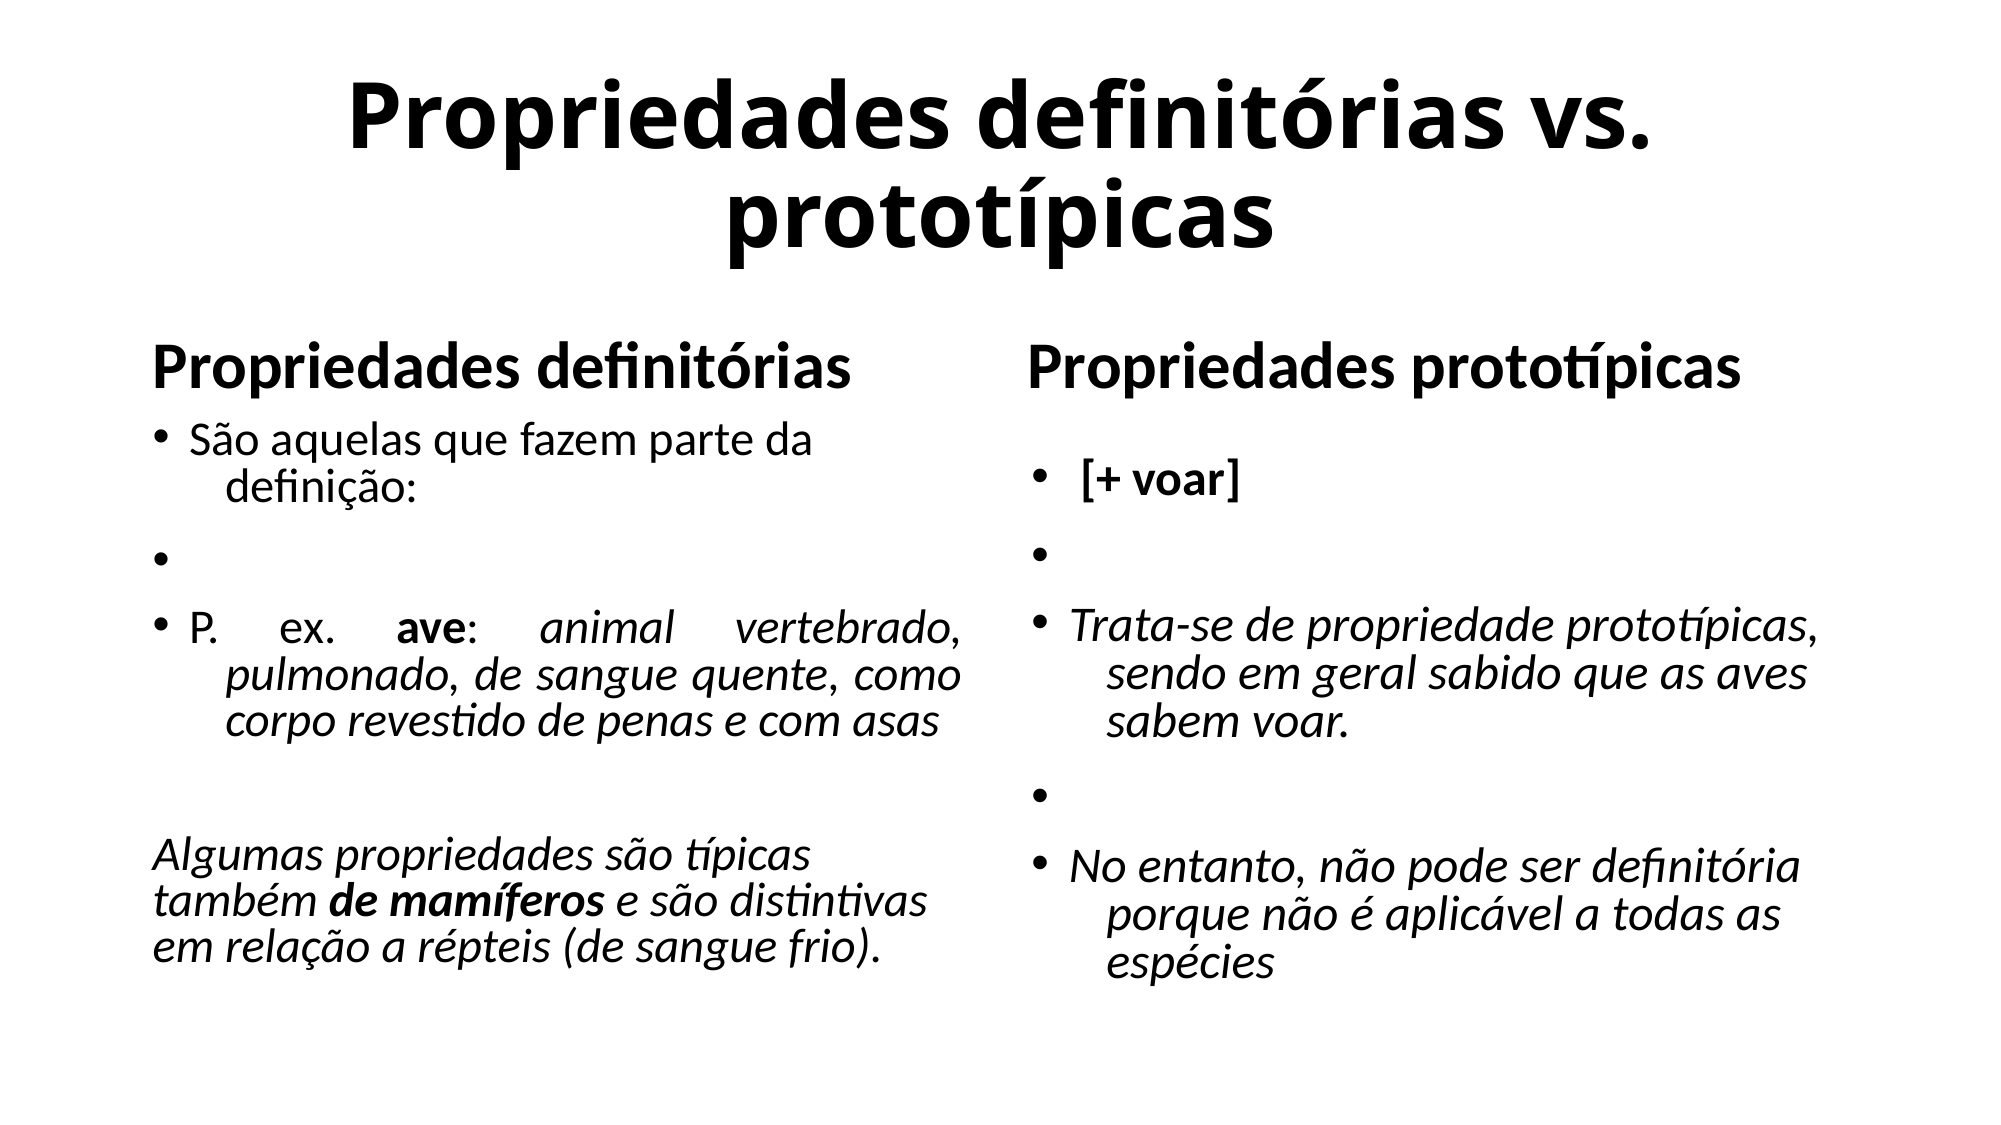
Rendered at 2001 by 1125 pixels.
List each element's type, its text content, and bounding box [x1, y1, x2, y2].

list [+ voar] Trata-se de propriedade prototípicas, sendo em geral sabido que as aves sabem voar. No entanto, não pode ser definitória porque não é aplicável a todas as espécies [1016, 450, 1863, 1016]
list Propriedades definitórias [137, 275, 984, 410]
title Propriedades definitórias vs. prototípicas [137, 59, 1863, 278]
list São aquelas que fazem parte da definição: P. ex. ave: animal vertebrado, pulmonado, de sangue quente, como corpo revestido de penas e com asas Algumas propriedades são típicas também de mamíferos e são distintivas em relação a répteis (de sangue frio). [137, 410, 984, 1016]
list Propriedades prototípicas [1012, 275, 1863, 411]
